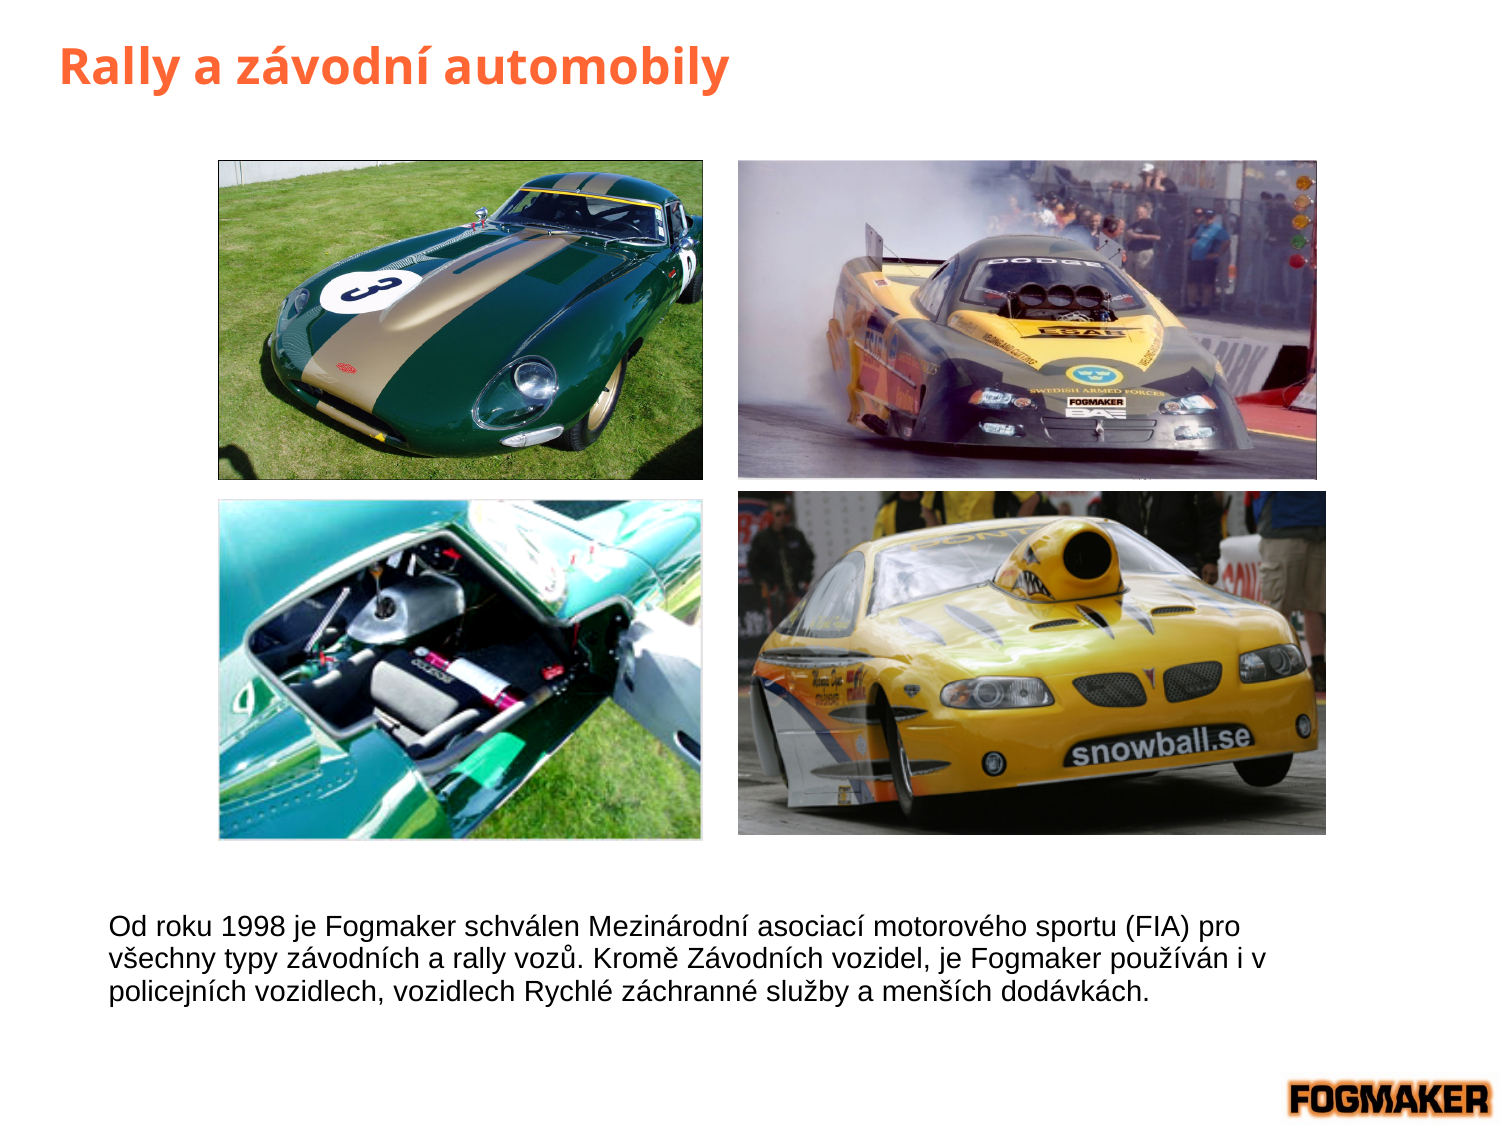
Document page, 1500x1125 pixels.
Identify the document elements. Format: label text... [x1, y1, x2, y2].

picture [738, 160, 1317, 480]
text_box Od roku 1998 je Fogmaker schválen Mezinárodní asociací motorového sportu (FIA) pro všechny typy závodních a rally vozů. Kromě Závodních vozidel, je Fogmaker používán i v policejních vozidlech, vozidlech Rychlé záchranné služby a menších dodávkách. [93, 902, 1370, 1016]
picture [738, 491, 1326, 835]
text_box Rally a závodní automobily [43, 24, 746, 108]
picture [218, 160, 703, 480]
picture [1281, 1072, 1500, 1125]
picture [218, 500, 703, 841]
